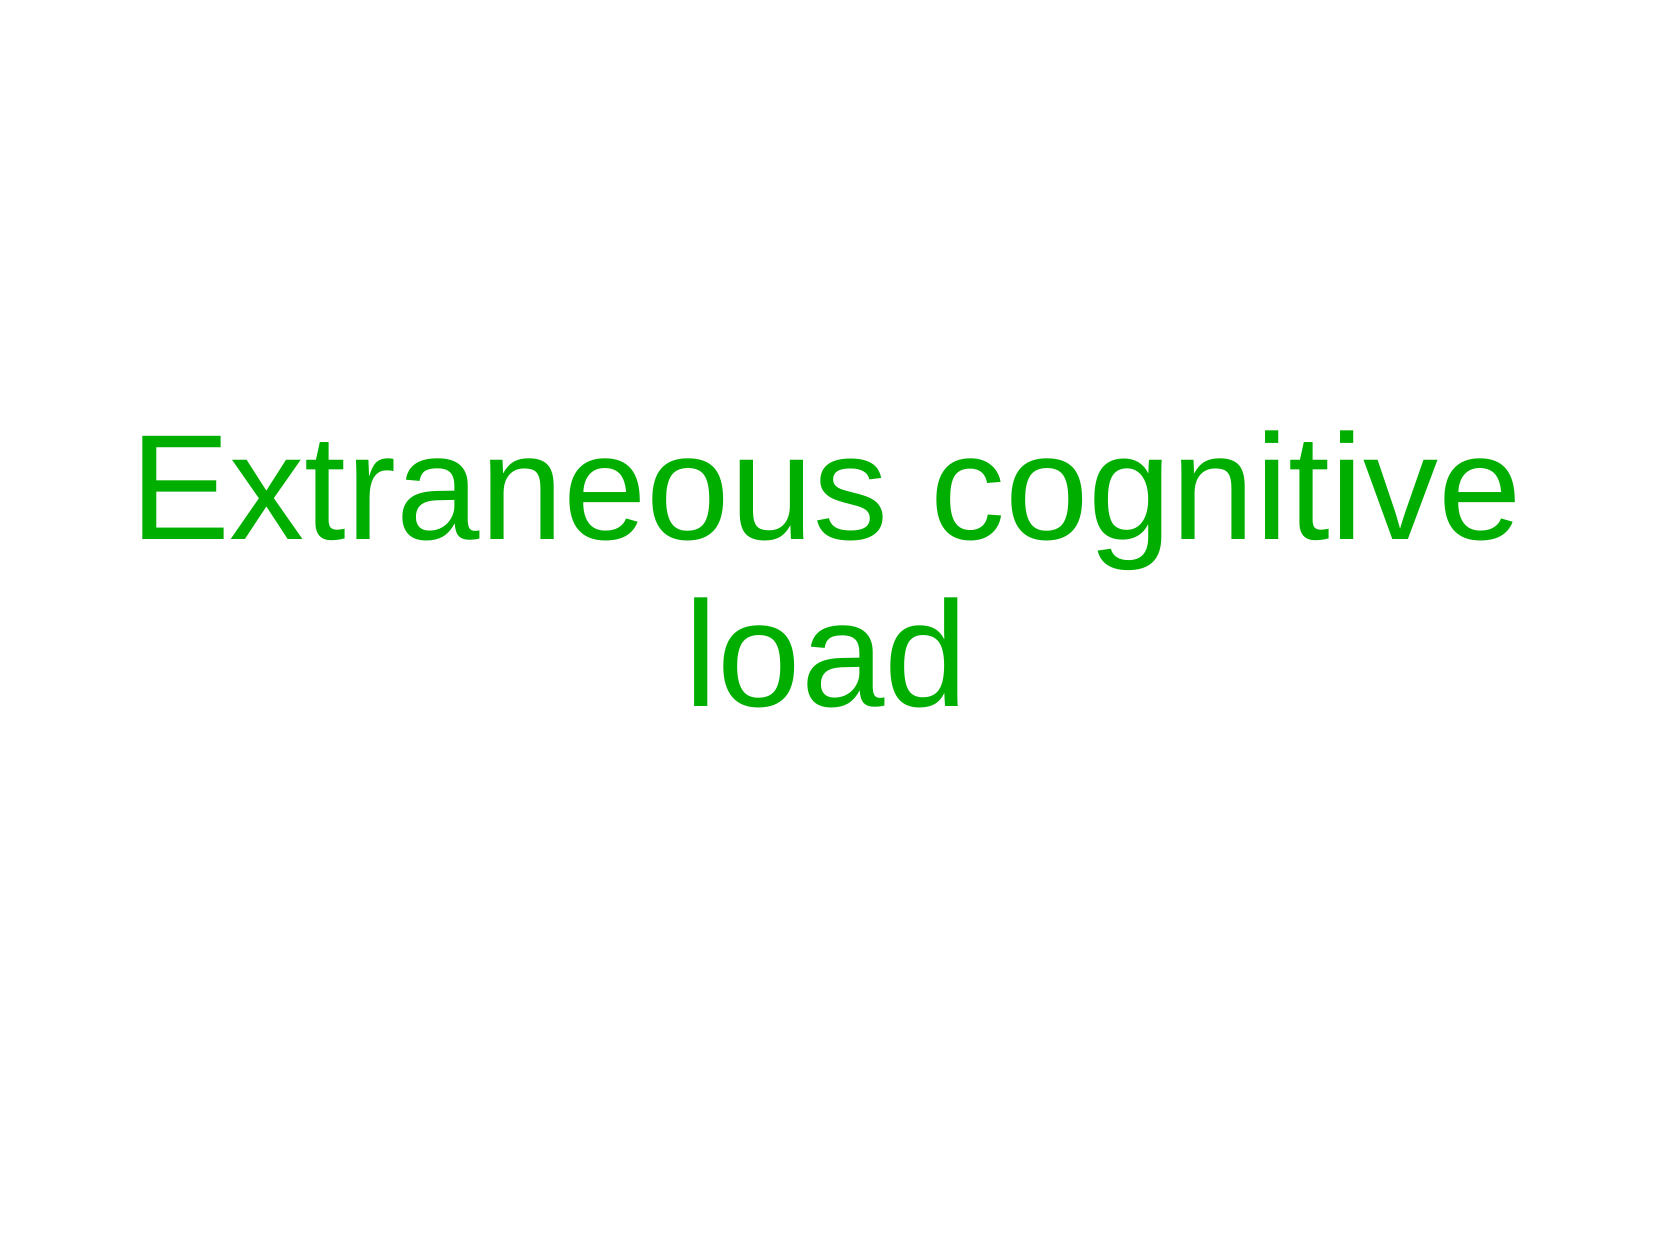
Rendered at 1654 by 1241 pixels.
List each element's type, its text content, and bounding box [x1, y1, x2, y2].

title Extraneous cognitive load [82, 56, 1571, 1086]
